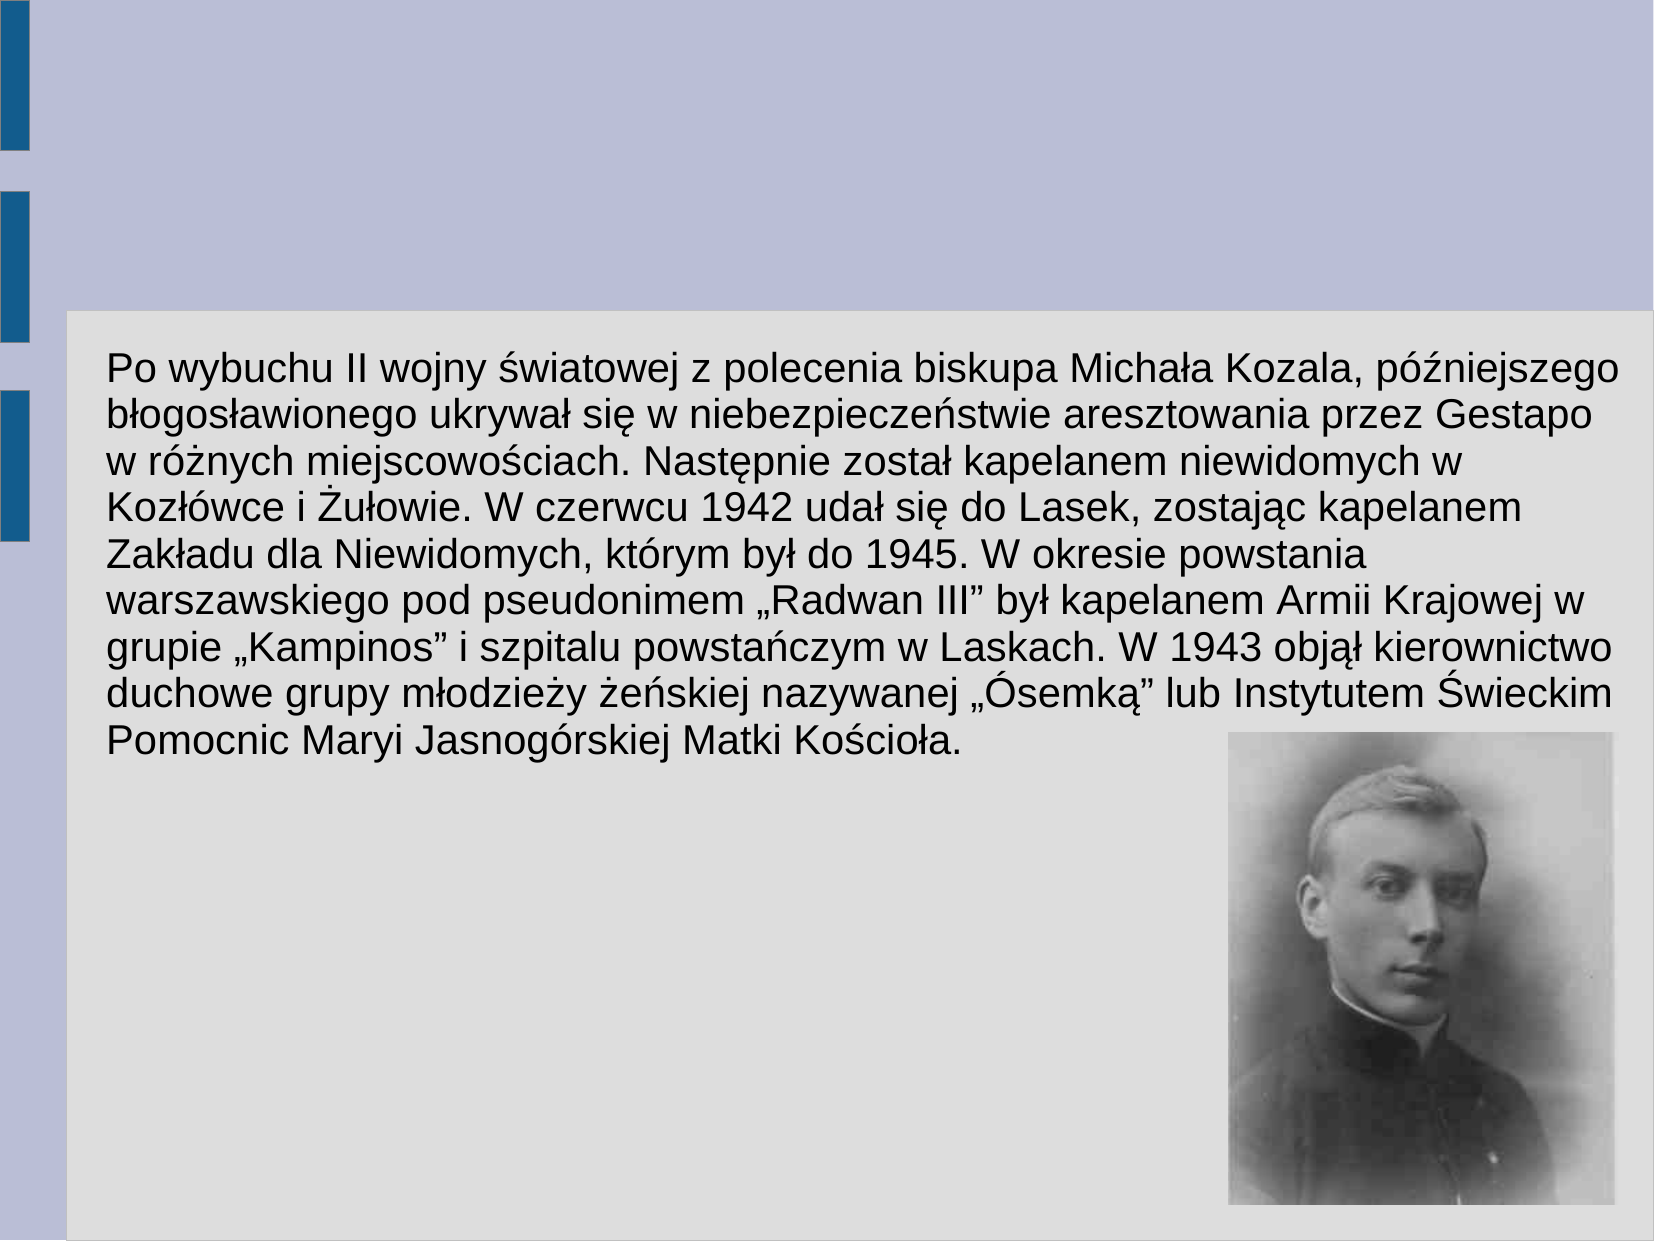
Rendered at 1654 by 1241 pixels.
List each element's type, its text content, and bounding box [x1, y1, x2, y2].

list Po wybuchu II wojny światowej z polecenia biskupa Michała Kozala, późniejszego błogosławionego ukrywał się w niebezpieczeństwie aresztowania przez Gestapo w różnych miejscowościach. Następnie został kapelanem niewidomych w Kozłówce i Żułowie. W czerwcu 1942 udał się do Lasek, zostając kapelanem Zakładu dla Niewidomych, którym był do 1945. W okresie powstania warszawskiego pod pseudonimem „Radwan III” był kapelanem Armii Krajowej w grupie „Kampinos” i szpitalu powstańczym w Laskach. W 1943 objął kierownictwo duchowe grupy młodzieży żeńskiej nazywanej „Ósemką” lub Instytutem Świeckim Pomocnic Maryi Jasnogórskiej Matki Kościoła. [35, 344, 1630, 768]
picture [1228, 732, 1619, 1205]
